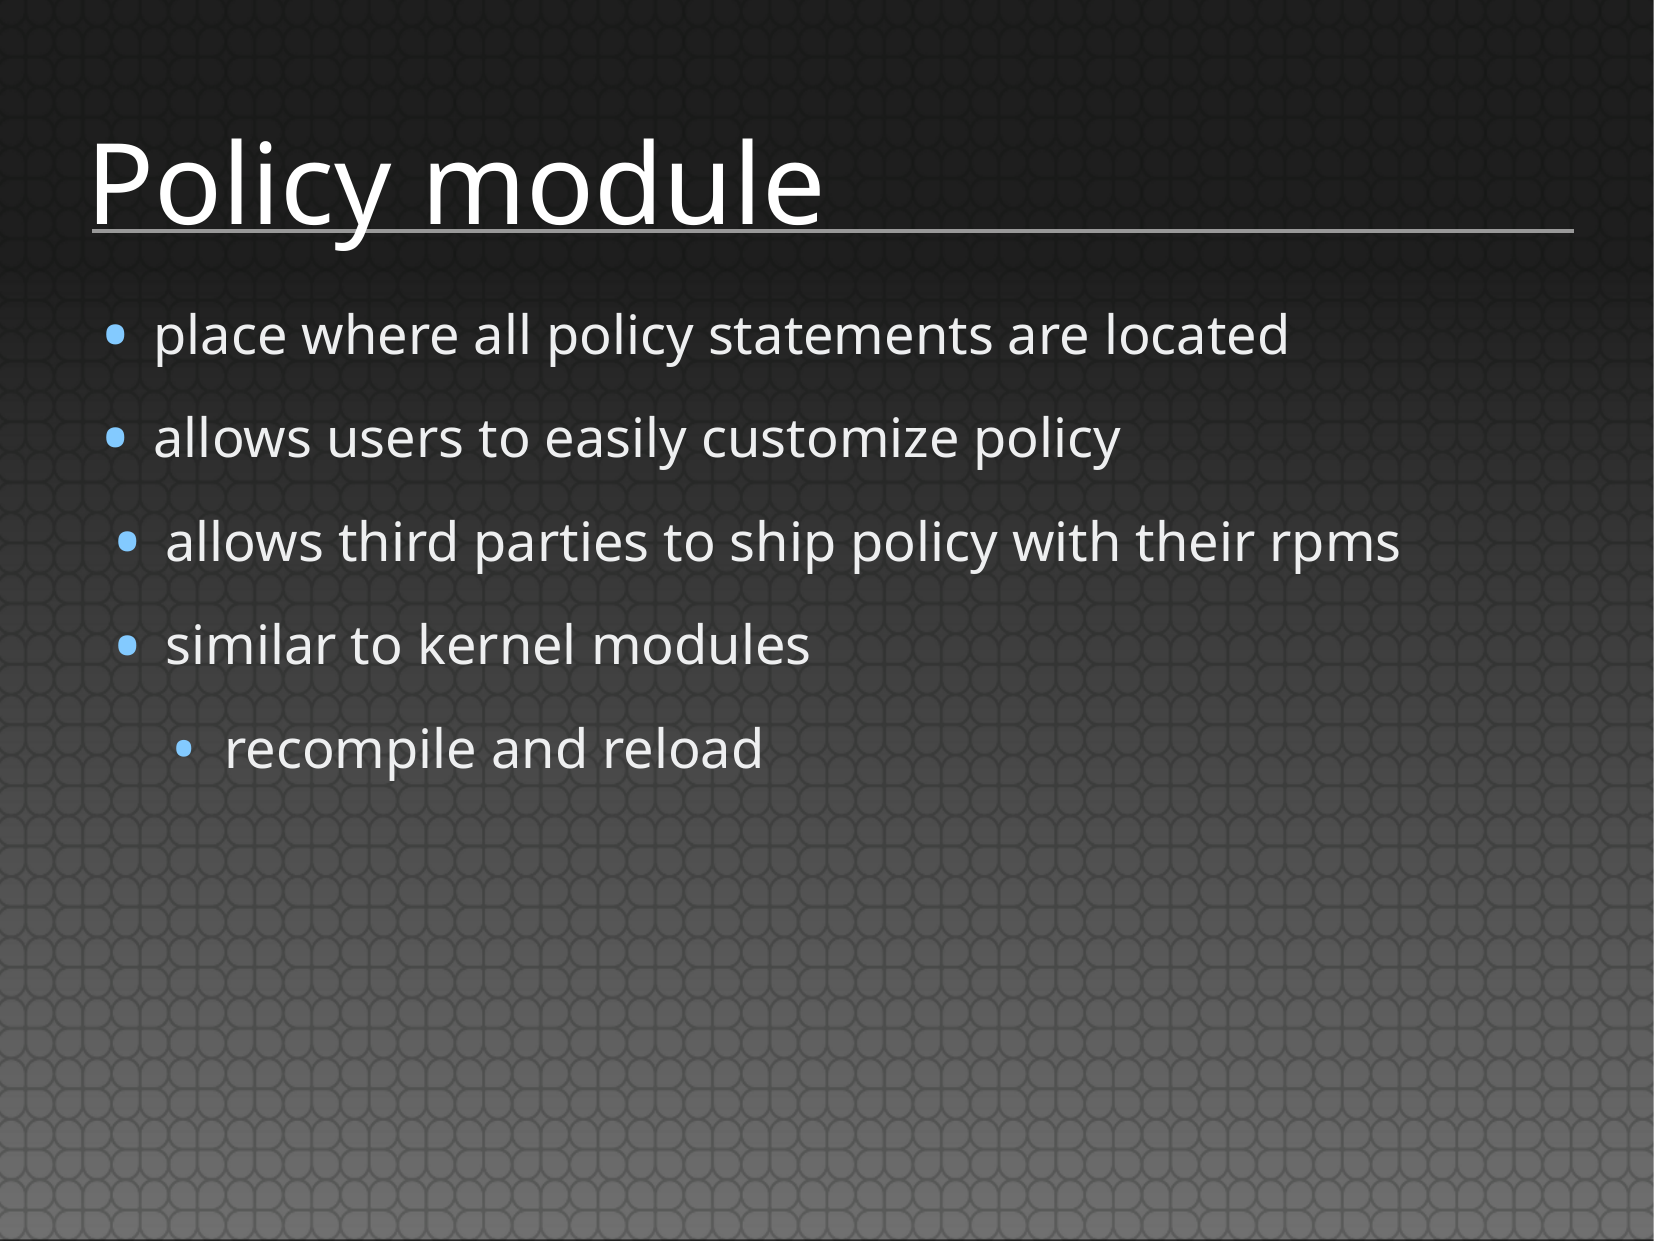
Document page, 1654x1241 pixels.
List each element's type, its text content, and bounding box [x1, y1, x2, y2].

title Policy module [86, 112, 1576, 249]
list place where all policy statements are located allows users to easily customize policy allows third parties to ship policy with their rpms similar to kernel modules recompile and reload [82, 296, 1571, 1241]
picture [0, 0, 1654, 1241]
